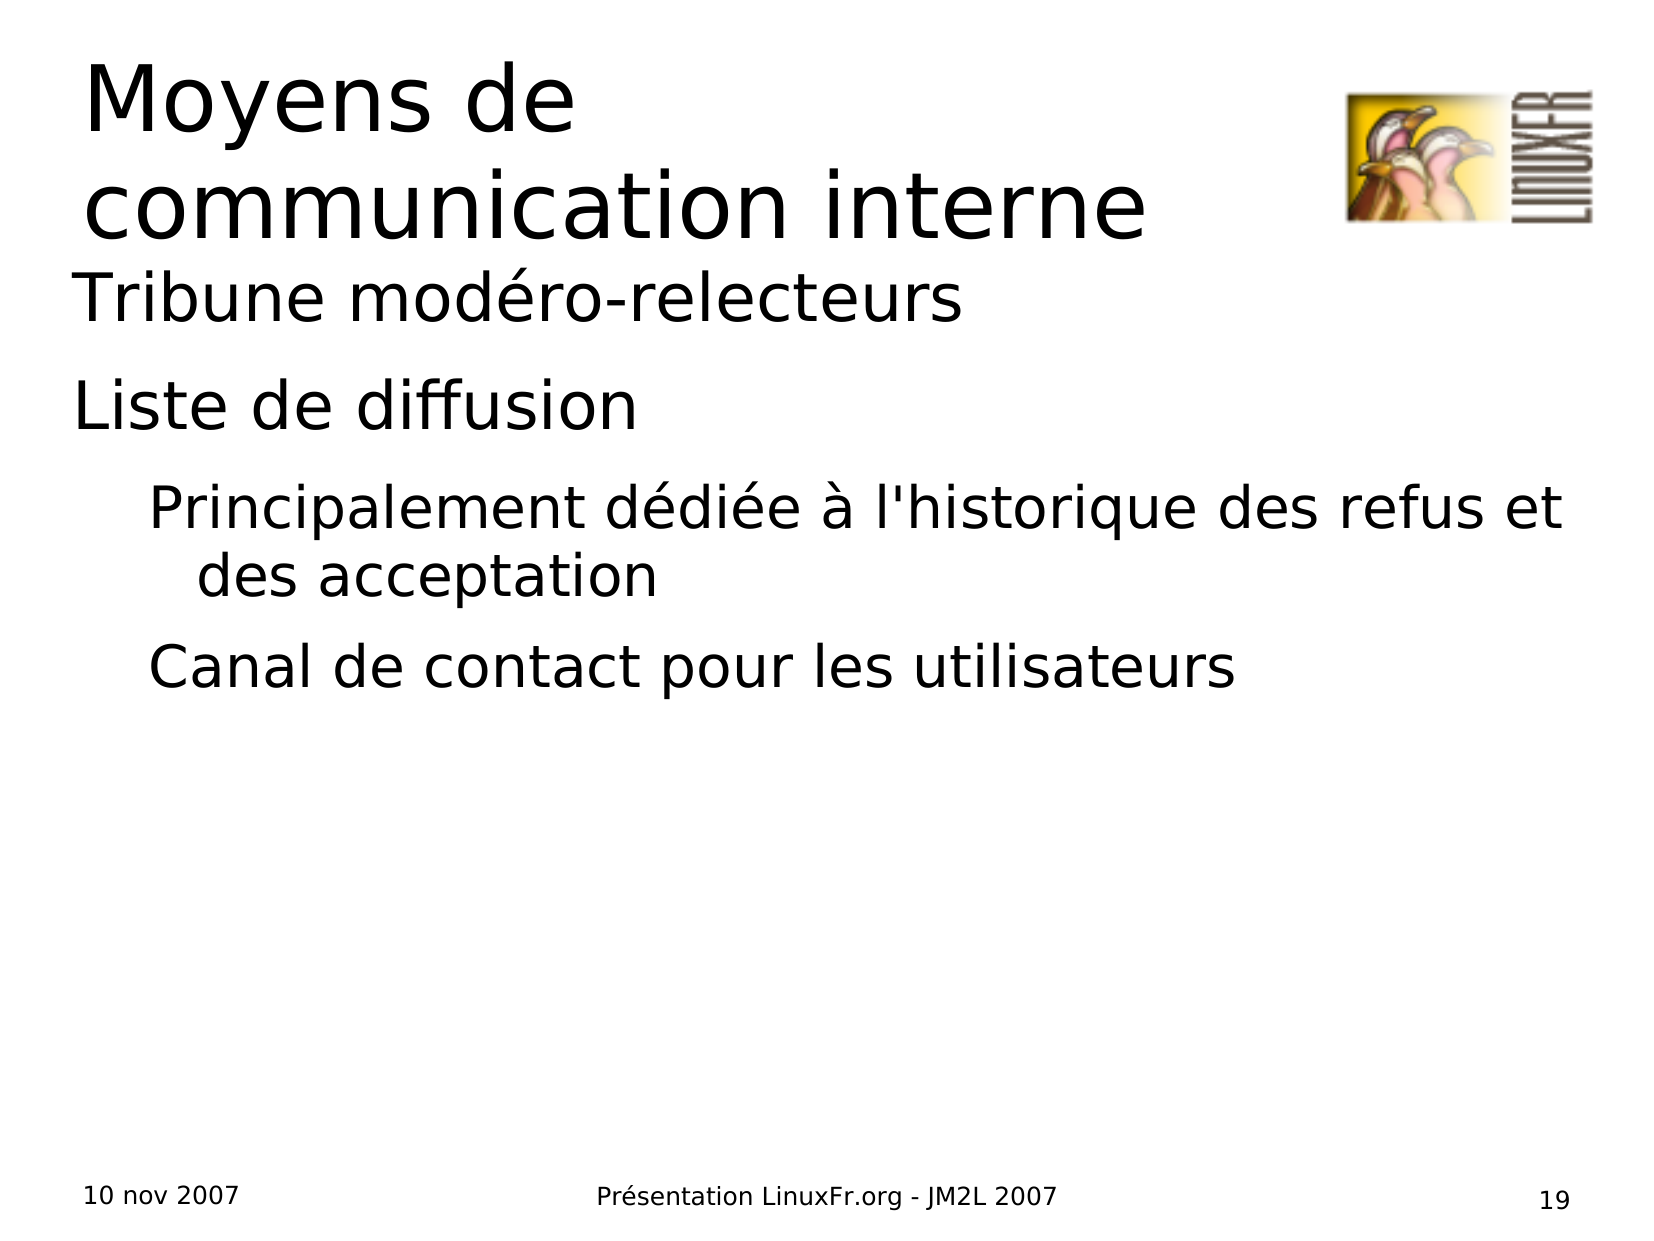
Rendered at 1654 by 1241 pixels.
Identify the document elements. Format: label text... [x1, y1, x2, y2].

picture [1341, 88, 1601, 229]
title Moyens de communication interne [82, 45, 1211, 259]
list Tribune modéro-relecteurs Liste de diffusion Principalement dédiée à l'historique des refus et des acceptation Canal de contact pour les utilisateurs [54, 259, 1628, 1103]
